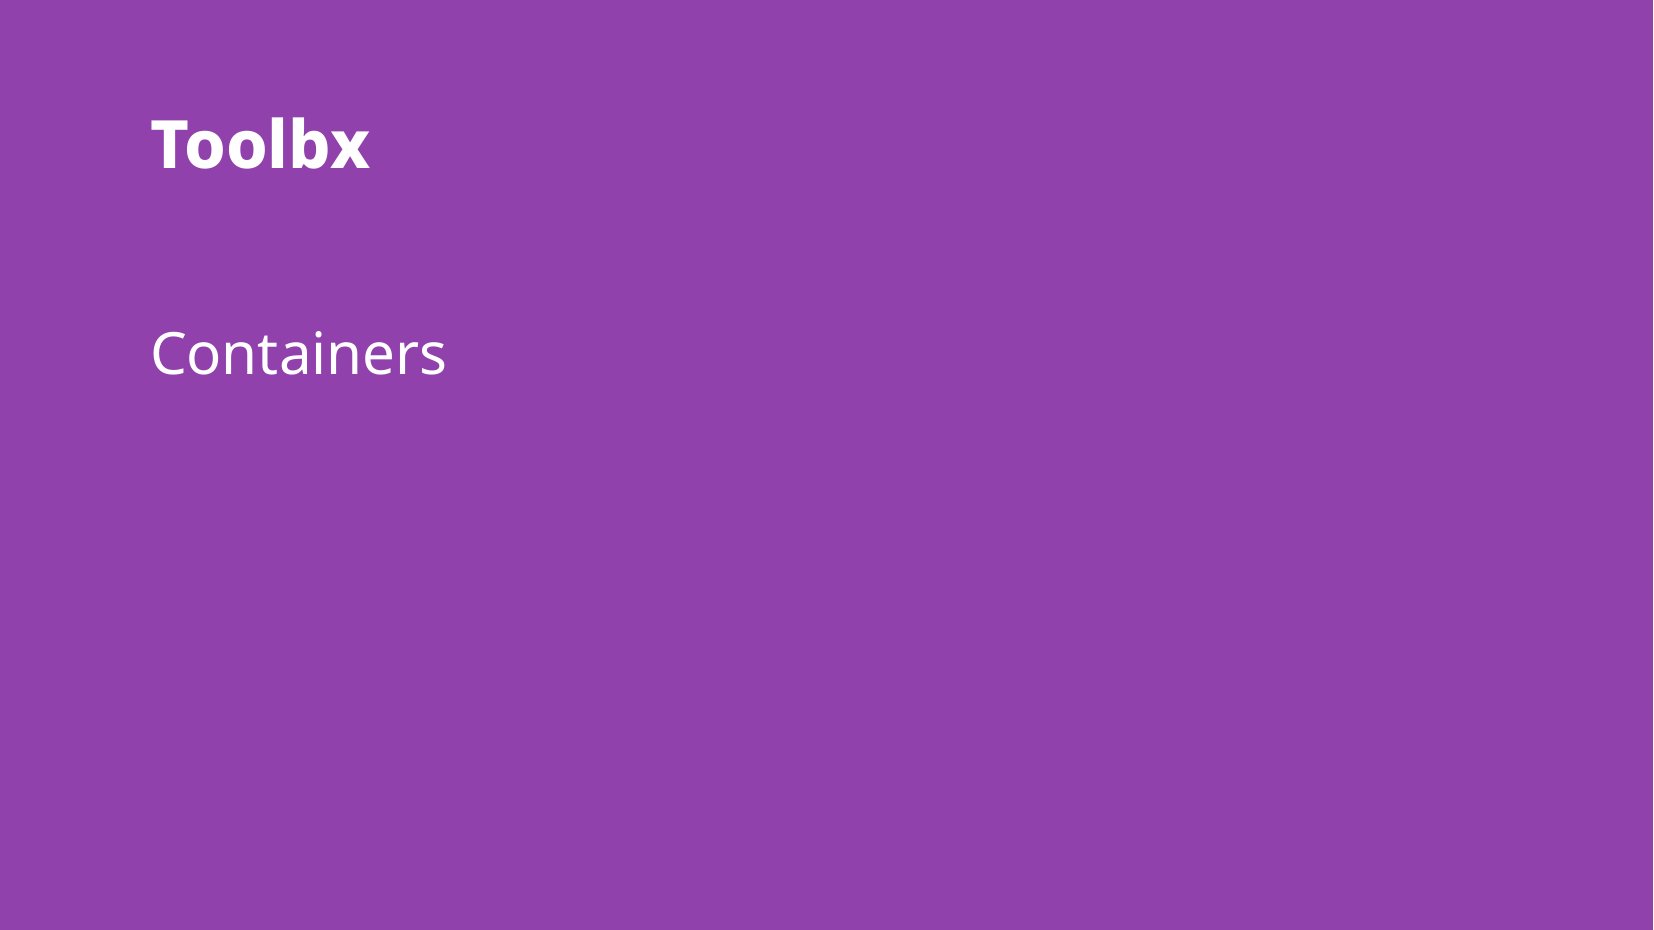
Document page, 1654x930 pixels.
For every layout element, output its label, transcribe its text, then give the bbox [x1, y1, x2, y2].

title Toolbx [150, 107, 1501, 188]
subtitle Containers [150, 272, 1501, 812]
